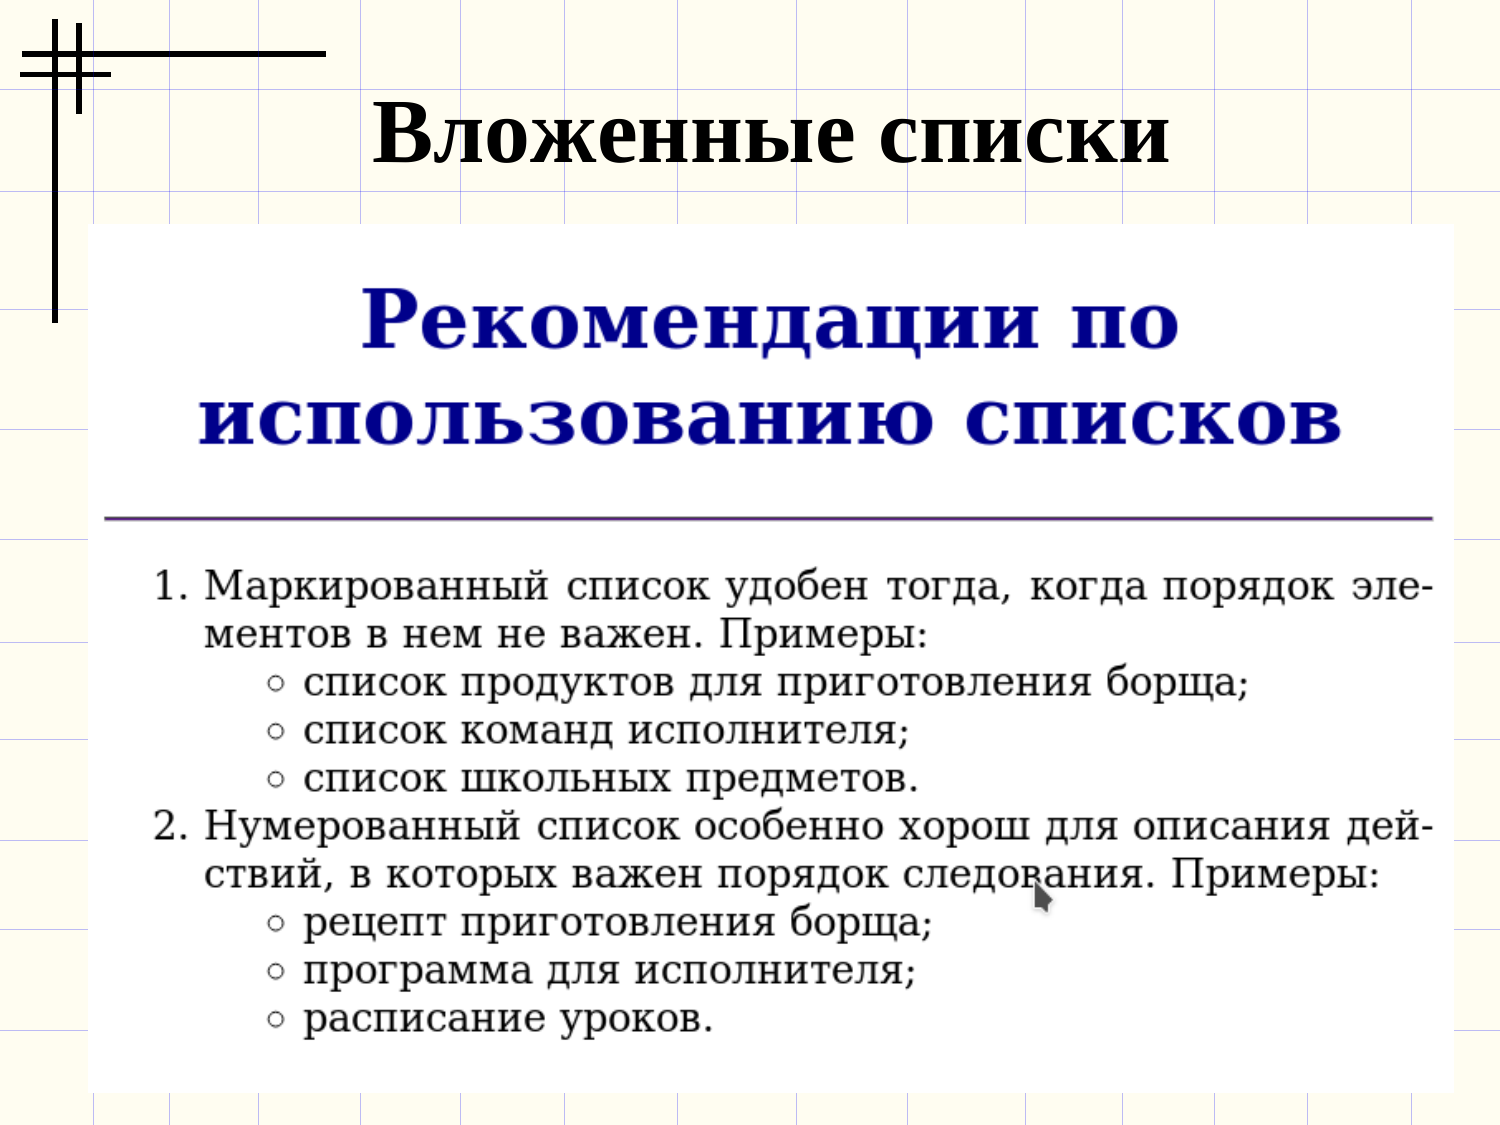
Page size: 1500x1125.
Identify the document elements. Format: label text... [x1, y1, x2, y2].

title Вложенные списки [75, 63, 1426, 189]
picture [88, 224, 1454, 1093]
